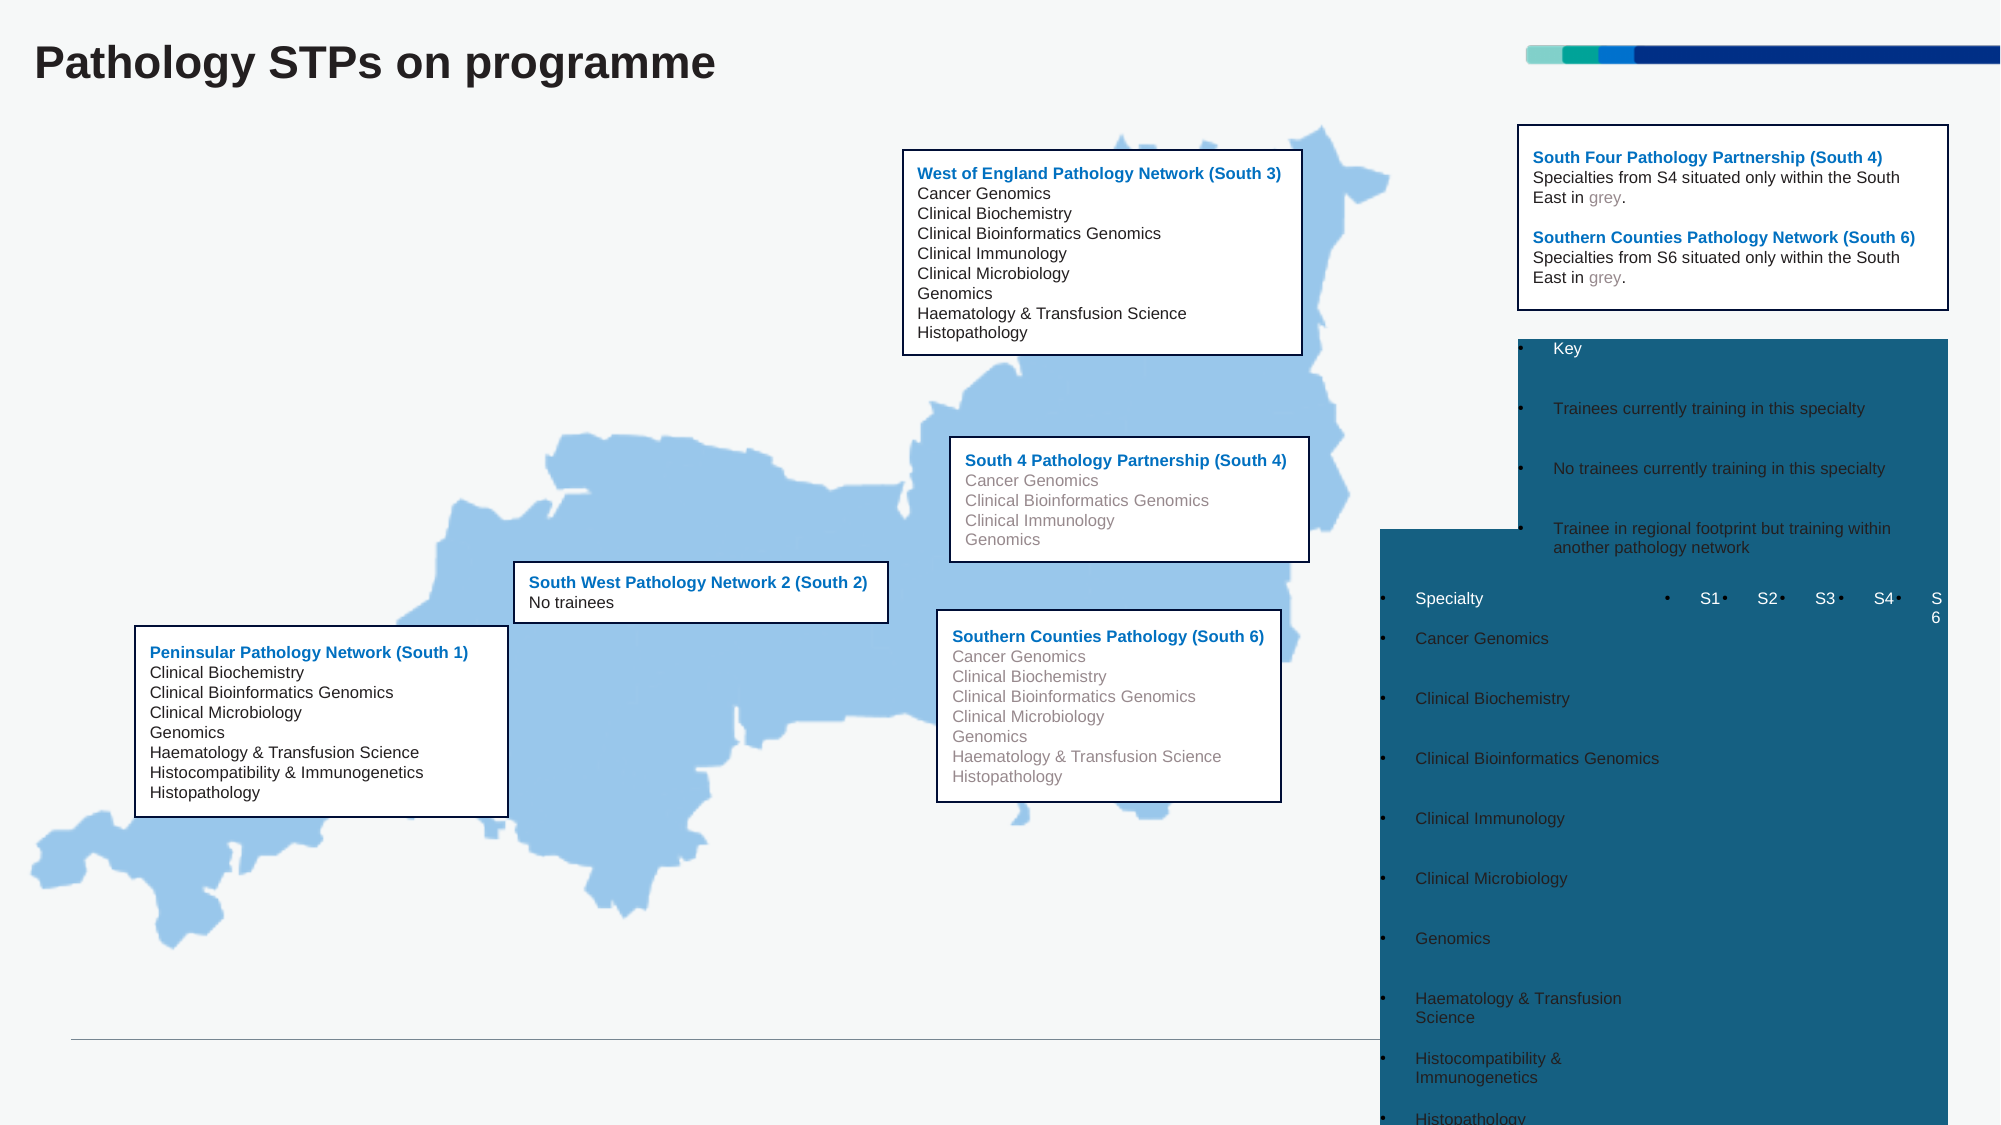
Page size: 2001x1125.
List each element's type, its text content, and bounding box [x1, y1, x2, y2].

table_cell [1665, 689, 1722, 749]
table_cell [1665, 990, 1722, 1050]
table_cell [1896, 869, 1948, 930]
table_cell Specialty [1380, 589, 1665, 629]
table_header Pathology Network [1665, 580, 1948, 589]
table_cell [1780, 869, 1838, 930]
text_box South Four Pathology Partnership (South 4) Specialties from S4 situated only within the South East in grey. Southern Counties Pathology Network (South 6) Specialties from S6 situated only within the South East in grey. [1518, 125, 1948, 310]
table_header Key [1518, 339, 1894, 399]
table_cell [1896, 990, 1948, 1050]
table_cell [1665, 809, 1722, 869]
table_cell [1722, 1050, 1780, 1110]
table_cell Clinical Biochemistry [1380, 689, 1665, 749]
table_cell [1838, 1050, 1896, 1110]
table_header [1894, 339, 1948, 399]
table_cell S1 [1665, 589, 1722, 629]
table_cell [1896, 689, 1948, 749]
table_cell S3 [1780, 589, 1838, 629]
table_cell [1838, 990, 1896, 1050]
table_cell [1722, 629, 1780, 689]
table_cell [1838, 689, 1896, 749]
table_cell [1780, 930, 1838, 990]
table_cell Trainees currently training in this specialty [1518, 399, 1894, 459]
picture [21, 117, 1404, 976]
table_cell Clinical Bioinformatics Genomics [1380, 749, 1665, 809]
table_cell Histopathology [1380, 1110, 1665, 1125]
table_cell [1722, 930, 1780, 990]
table_cell [1780, 1110, 1838, 1125]
table_cell [1838, 869, 1896, 930]
table_cell [1665, 1050, 1722, 1110]
text_box West of England Pathology Network (South 3) Cancer Genomics Clinical Biochemistry Clinical Bioinformatics Genomics Clinical Immunology Clinical Microbiology Genomics Haematology & Transfusion Science Histopathology [903, 150, 1302, 355]
text_box Southern Counties Pathology (South 6) Cancer Genomics Clinical Biochemistry Clinical Bioinformatics Genomics Clinical Microbiology Genomics Haematology & Transfusion Science Histopathology [937, 610, 1281, 802]
table_cell Histocompatibility & Immunogenetics [1380, 1050, 1665, 1110]
table_cell [1838, 749, 1896, 809]
table_cell No trainees currently training in this specialty [1518, 459, 1894, 520]
table_cell [1894, 520, 1948, 580]
table_cell [1722, 1110, 1780, 1125]
table_cell [1838, 1110, 1896, 1125]
table_header [1380, 529, 1665, 589]
table_cell [1896, 930, 1948, 990]
table_cell [1780, 749, 1838, 809]
table_cell [1780, 689, 1838, 749]
table_cell [1838, 930, 1896, 990]
table_cell S6 [1896, 589, 1948, 629]
text_box Pathology STPs on programme [19, 25, 1544, 96]
table_cell [1896, 1110, 1948, 1125]
table_cell [1665, 930, 1722, 990]
table_cell [1894, 459, 1948, 520]
table_cell [1896, 629, 1948, 689]
table_cell [1780, 809, 1838, 869]
table_cell [1894, 399, 1948, 459]
table_cell Haematology & Transfusion Science [1380, 990, 1665, 1050]
table_cell Clinical Immunology [1380, 809, 1665, 869]
table_cell [1896, 749, 1948, 809]
text_box South 4 Pathology Partnership (South 4) Cancer Genomics Clinical Bioinformatics Genomics Clinical Immunology Genomics [950, 437, 1309, 562]
table_cell Cancer Genomics [1380, 629, 1665, 689]
table_cell [1780, 629, 1838, 689]
text_box South West Pathology Network 2 (South 2) No trainees [514, 562, 888, 623]
table_cell [1665, 749, 1722, 809]
table_cell [1838, 809, 1896, 869]
table_cell [1780, 1050, 1838, 1110]
table_cell [1896, 1050, 1948, 1110]
table_cell [1722, 689, 1780, 749]
table_cell [1722, 809, 1780, 869]
text_box Peninsular Pathology Network (South 1) Clinical Biochemistry Clinical Bioinformatics Genomics Clinical Microbiology Genomics Haematology & Transfusion Science Histocompatibility & Immunogenetics Histopathology [135, 626, 508, 817]
table_cell [1896, 809, 1948, 869]
table_cell [1722, 869, 1780, 930]
table_cell [1838, 629, 1896, 689]
table_cell [1780, 990, 1838, 1050]
table_cell [1665, 1110, 1722, 1125]
table_cell [1665, 629, 1722, 689]
table_cell Trainee in regional footprint but training within another pathology network [1518, 520, 1894, 580]
table_cell [1665, 869, 1722, 930]
table_cell Genomics [1380, 930, 1665, 990]
table_cell S4 [1838, 589, 1896, 629]
table_cell Clinical Microbiology [1380, 869, 1665, 930]
table_cell [1722, 749, 1780, 809]
table_cell S2 [1722, 589, 1780, 629]
table_cell [1722, 990, 1780, 1050]
